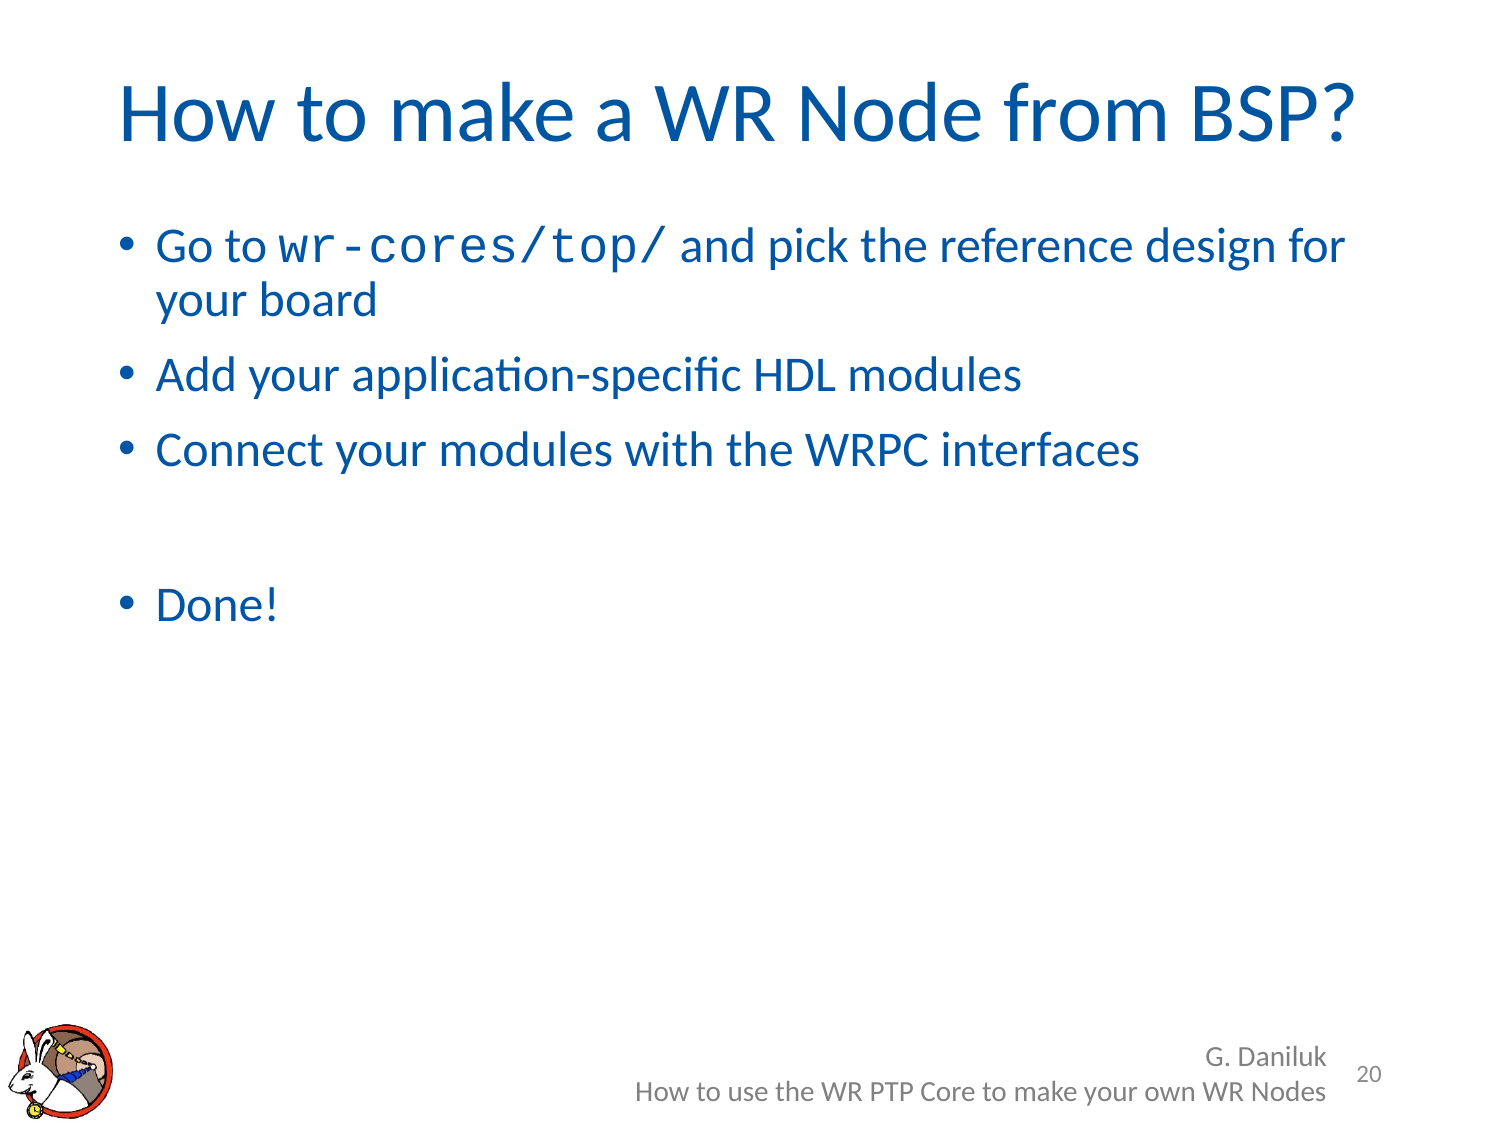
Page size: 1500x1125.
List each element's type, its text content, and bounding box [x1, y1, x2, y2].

list Go to wr-cores/top/ and pick the reference design for your board Add your application-specific HDL modules Connect your modules with the WRPC interfaces Done! [103, 211, 1397, 1014]
picture [7, 1024, 113, 1121]
text_box G. Daniluk How to use the WR PTP Core to make your own WR Nodes [112, 1029, 1342, 1115]
title How to make a WR Node from BSP? [103, 59, 1397, 169]
slide_number <number> [1342, 1042, 1397, 1103]
